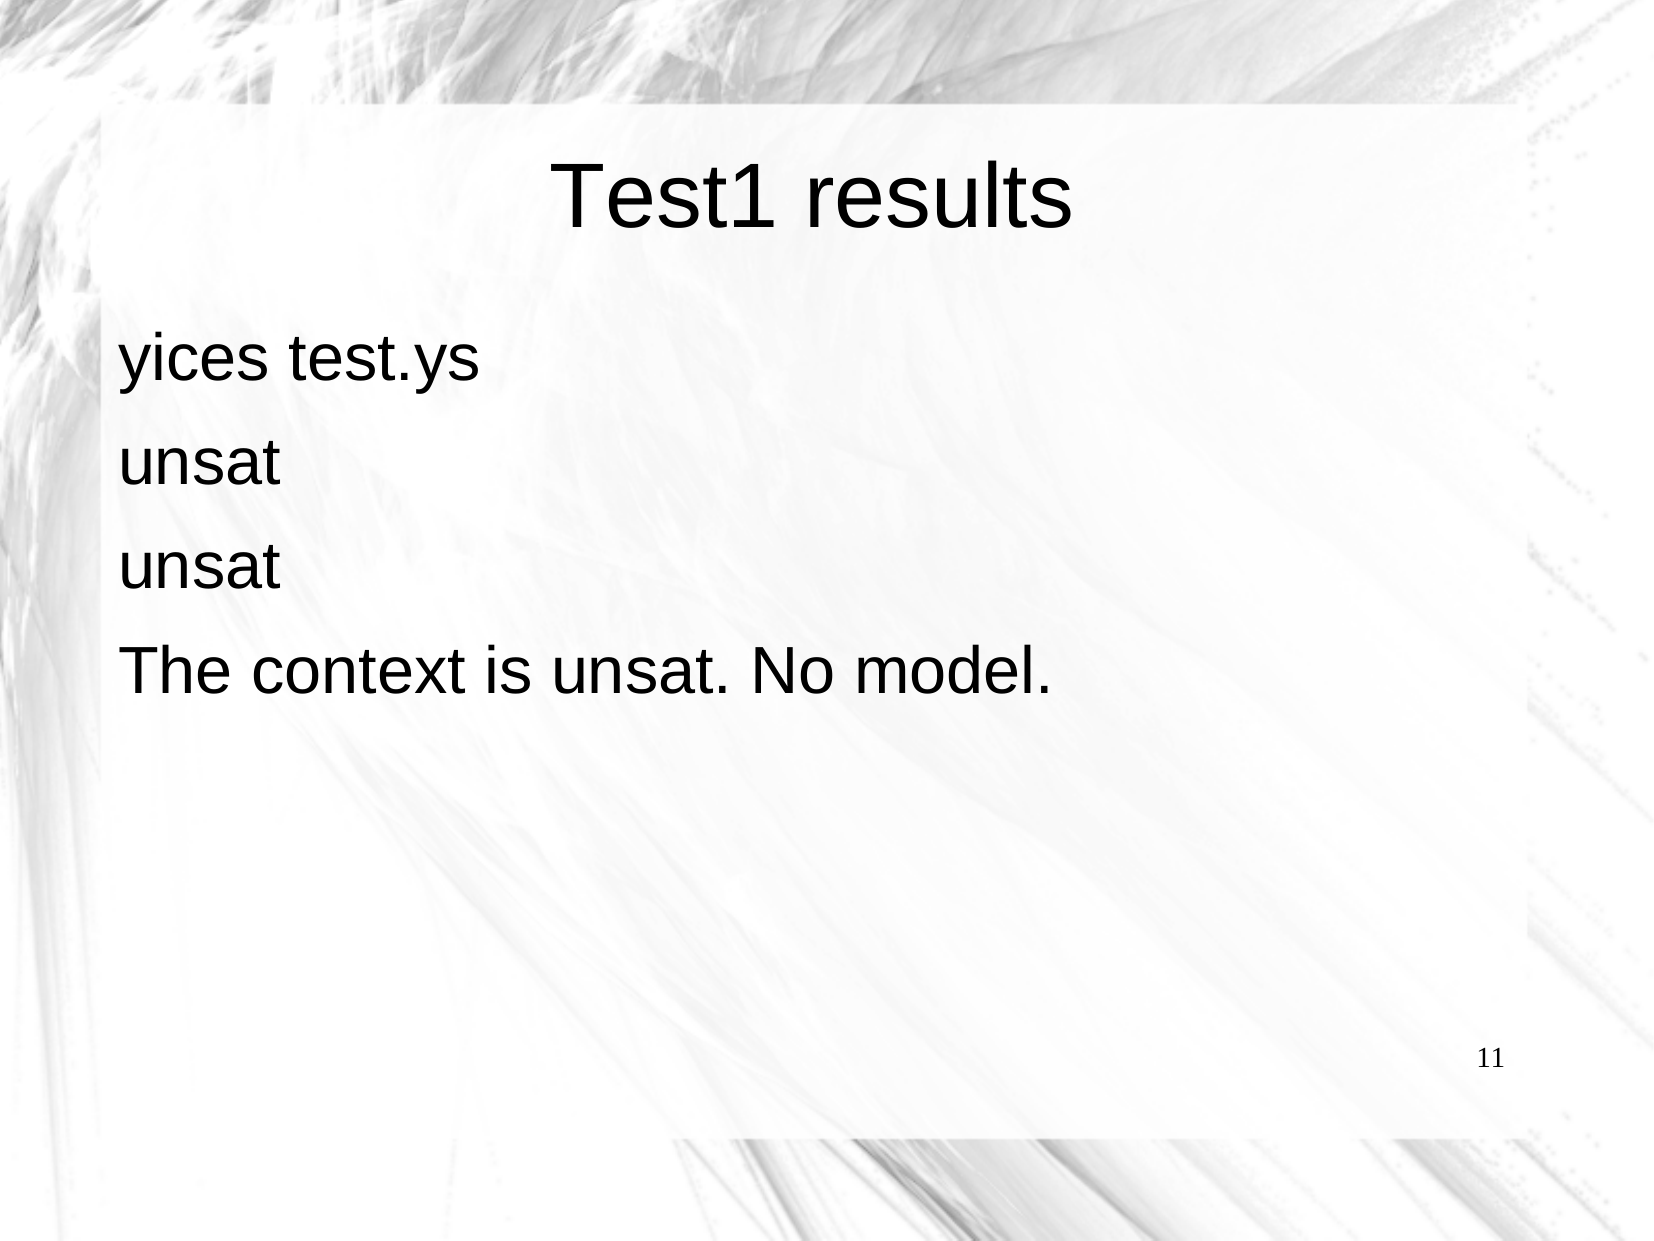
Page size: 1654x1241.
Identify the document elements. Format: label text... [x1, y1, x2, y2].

title Test1 results [118, 112, 1506, 281]
list yices test.ys unsat unsat The context is unsat. No model. [118, 319, 1571, 1039]
picture [0, 0, 1654, 1241]
